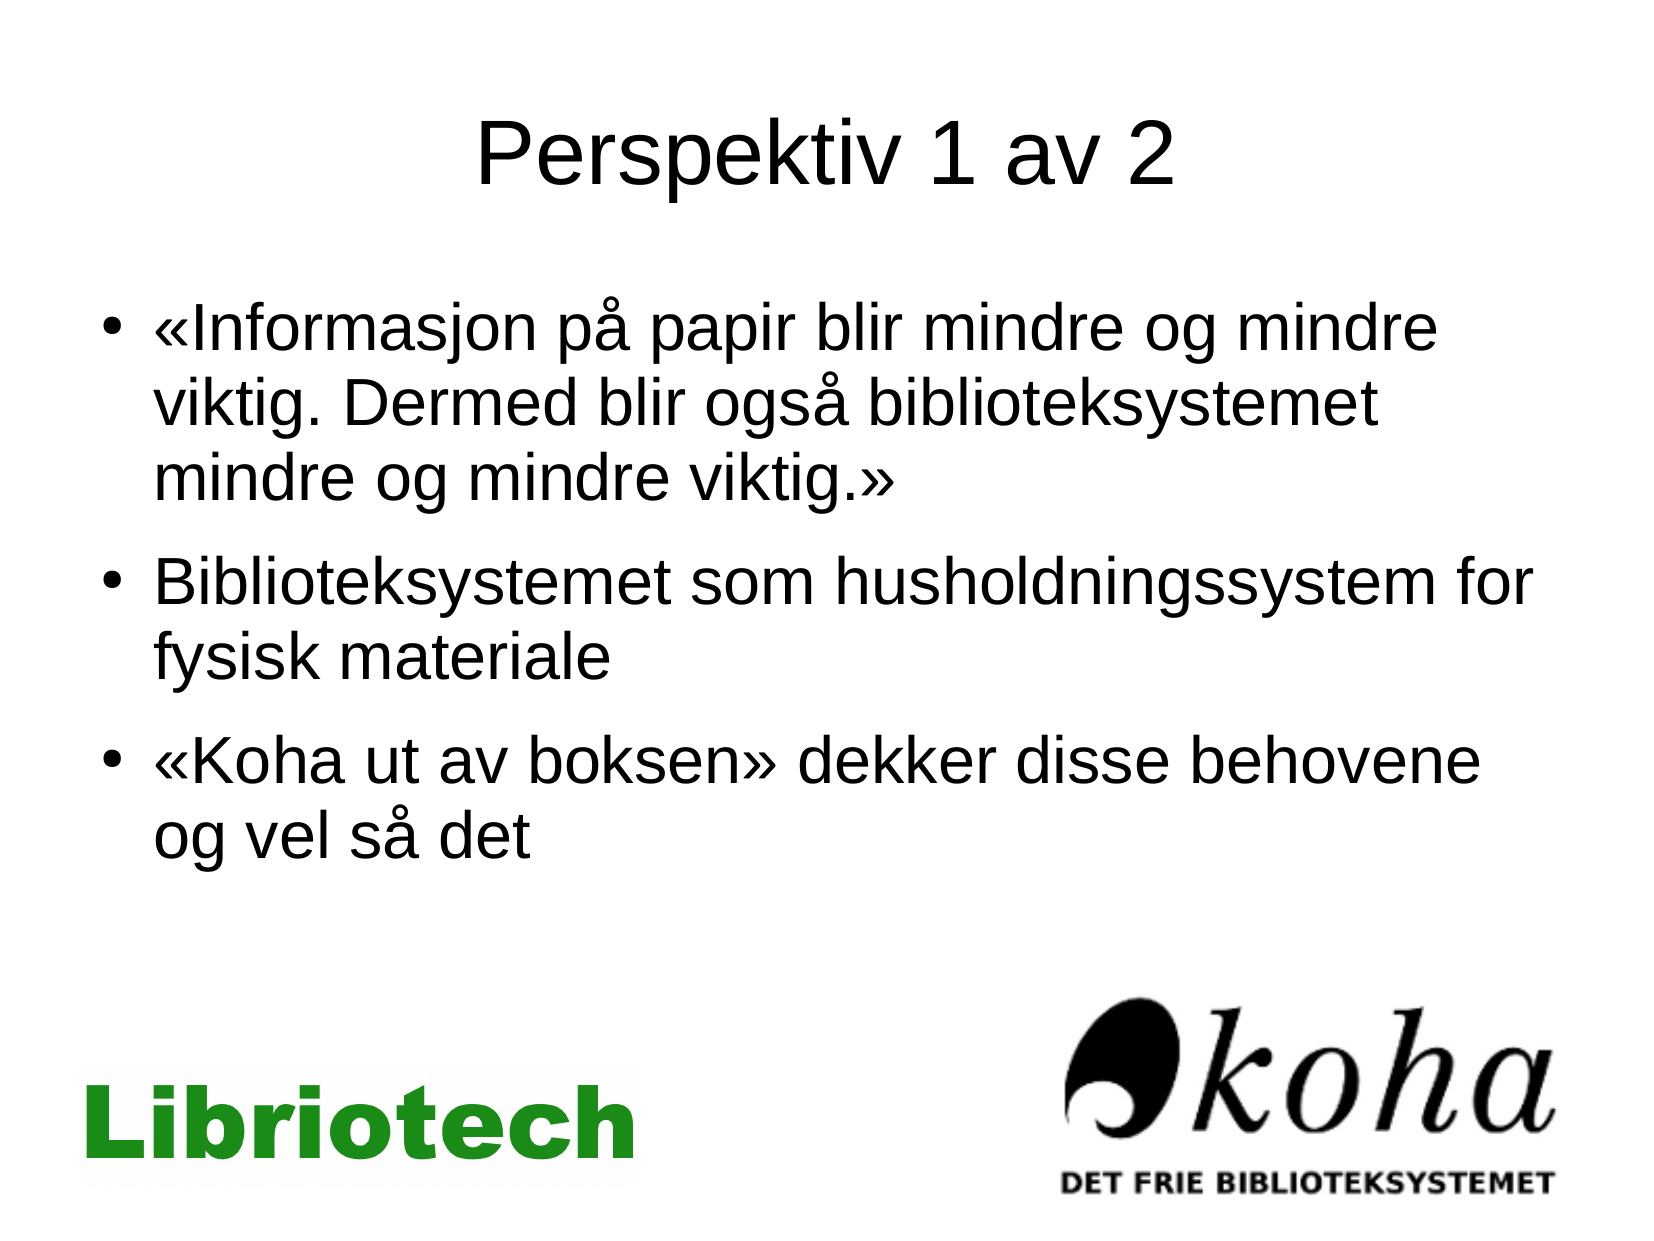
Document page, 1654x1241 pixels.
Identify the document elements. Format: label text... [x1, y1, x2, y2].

picture [1051, 988, 1568, 1205]
list «Informasjon på papir blir mindre og mindre viktig. Dermed blir også biblioteksystemet mindre og mindre viktig.» Biblioteksystemet som husholdningssystem for fysisk materiale «Koha ut av boksen» dekker disse behovene og vel så det [82, 290, 1571, 957]
title Perspektiv 1 av 2 [82, 49, 1571, 257]
picture [82, 1062, 639, 1189]
